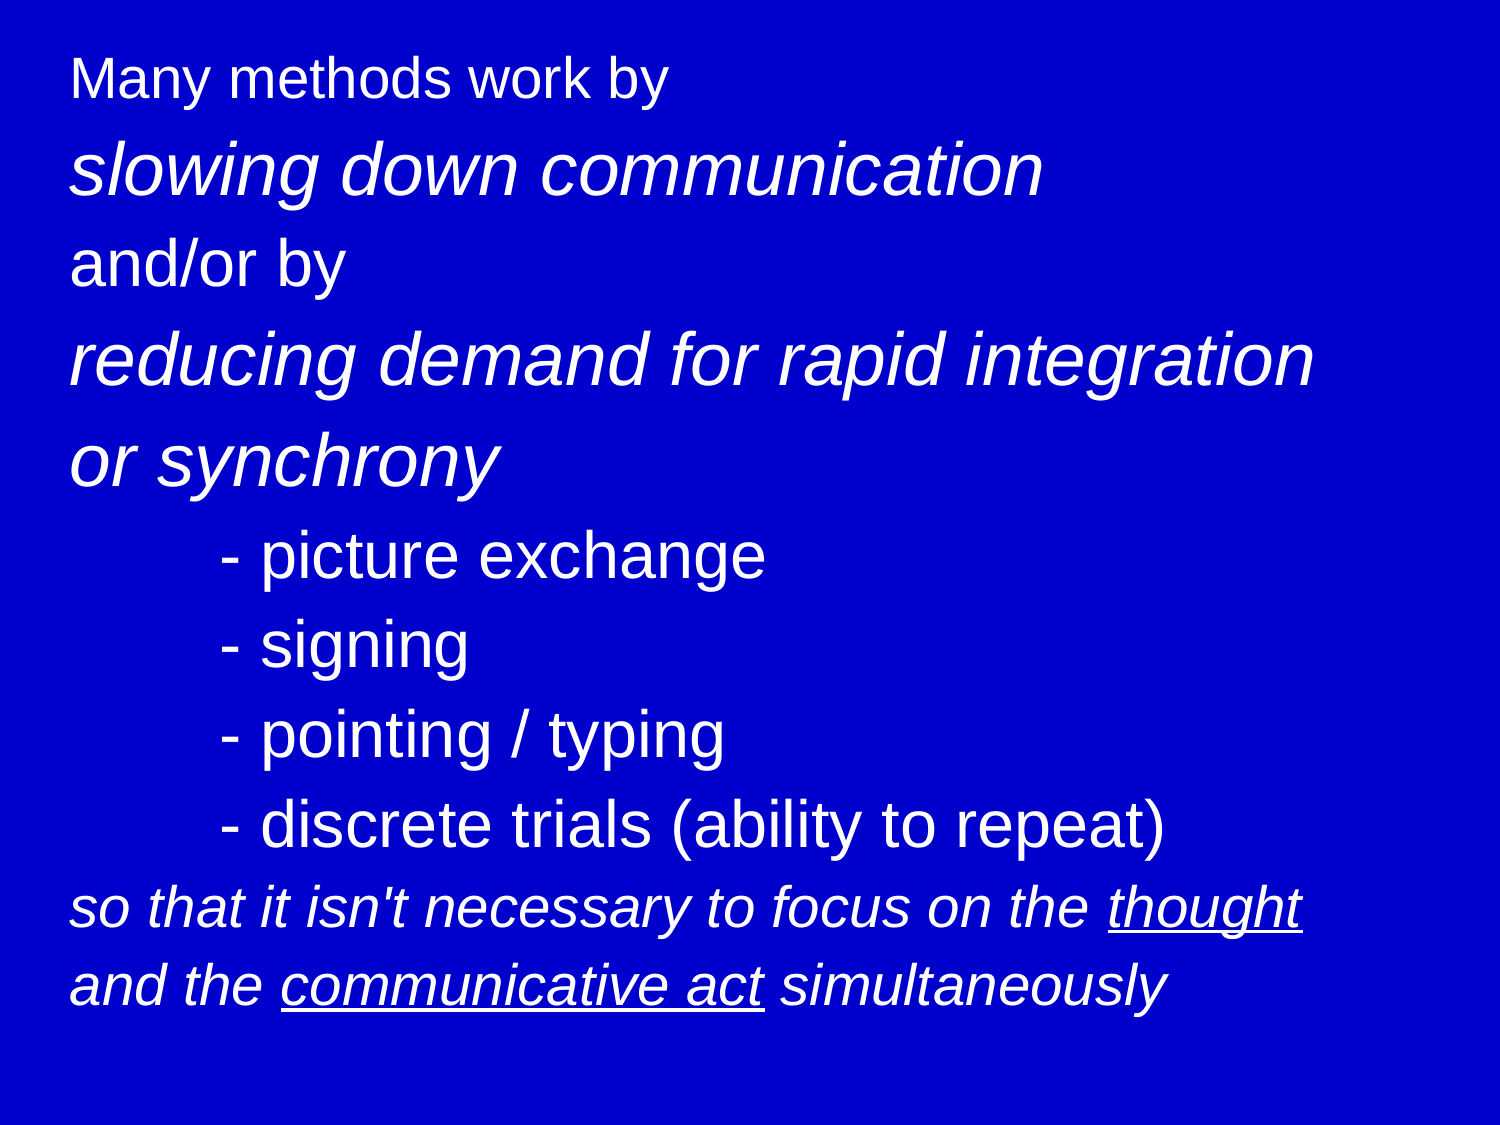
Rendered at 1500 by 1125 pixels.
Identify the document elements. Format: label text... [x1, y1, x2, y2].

title Many methods work by slowing down communication and/or by reducing demand for rapid integration or synchrony - picture exchange - signing - pointing / typing - discrete trials (ability to repeat) so that it isn't necessary to focus on the thought and the communicative act simultaneously [54, 83, 1415, 967]
